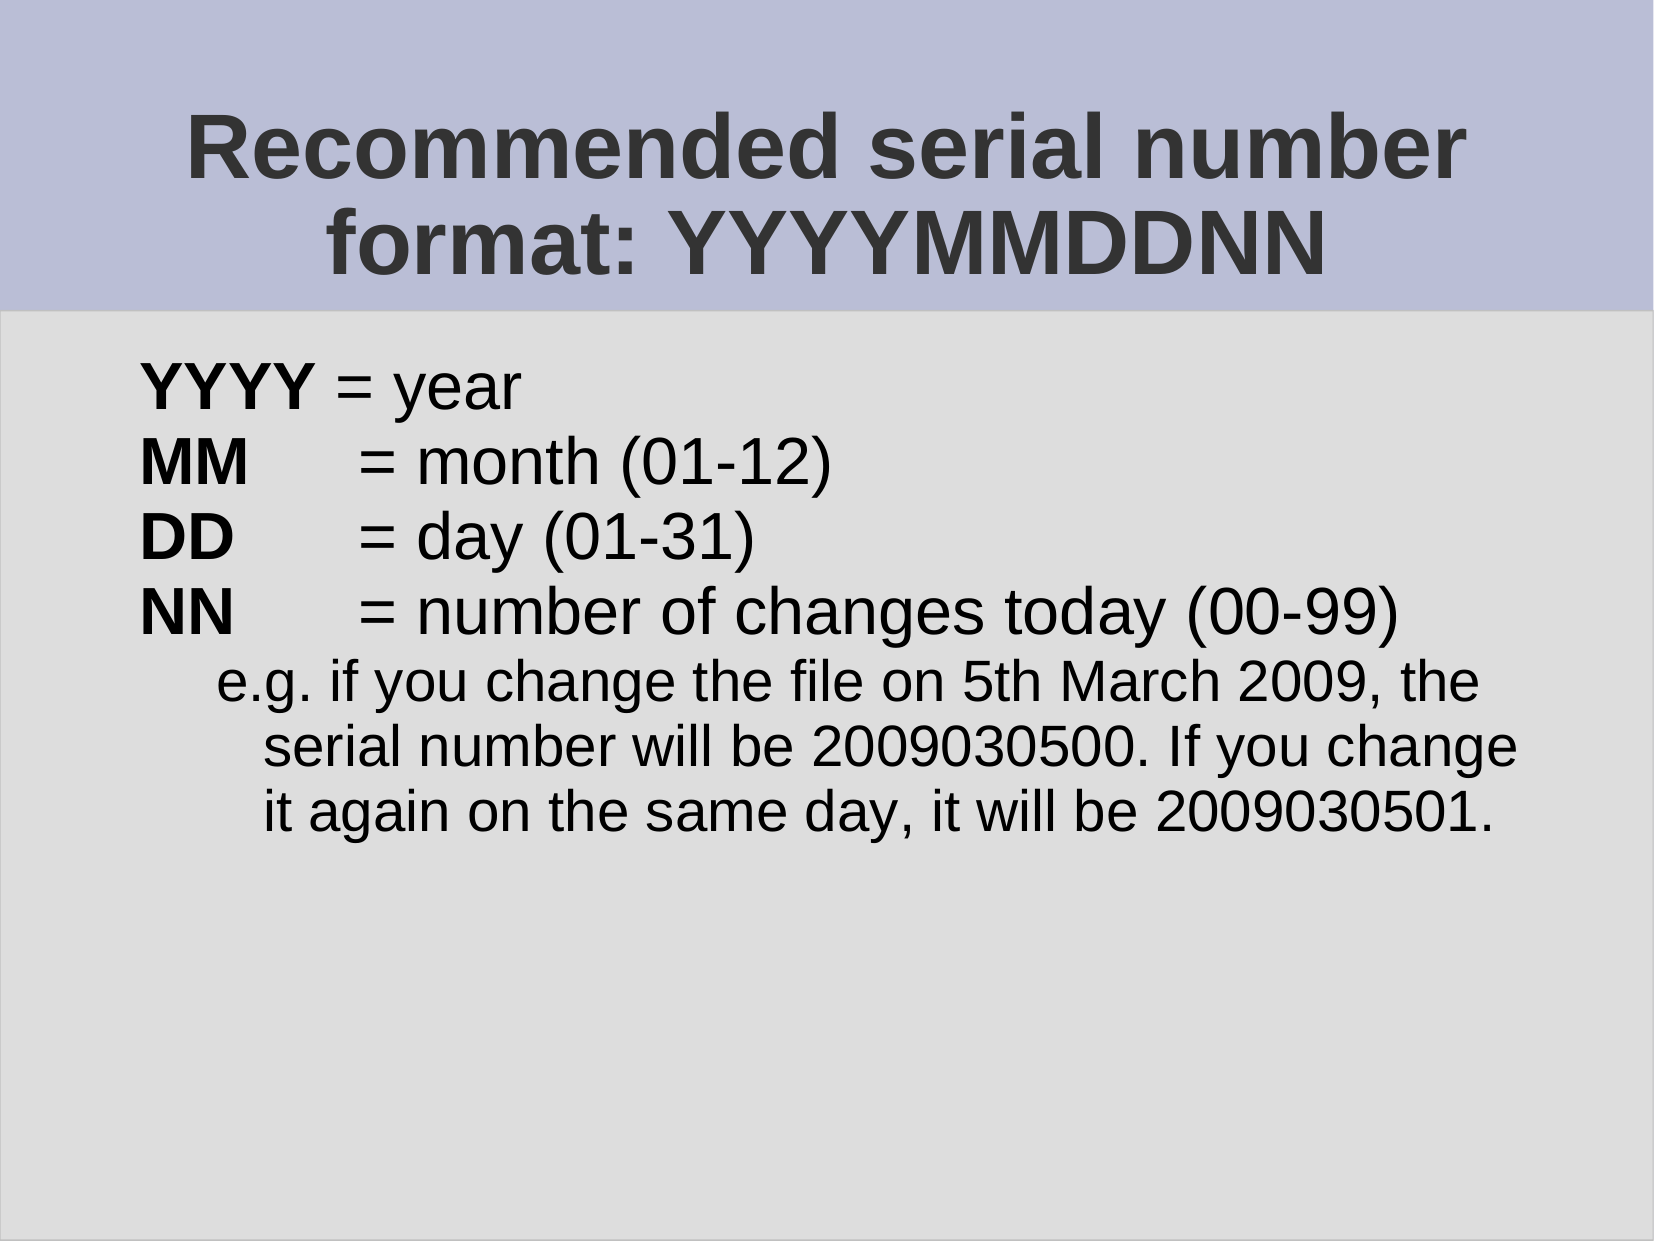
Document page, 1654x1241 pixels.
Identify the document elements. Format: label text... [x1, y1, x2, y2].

list YYYY = year MM = month (01-12) DD = day (01-31) NN = number of changes today (00-99) e.g. if you change the file on 5th March 2009, the serial number will be 2009030500. If you change it again on the same day, it will be 2009030501. [121, 344, 1534, 1127]
title Recommended serial number format: YYYYMMDDNN [121, 89, 1534, 301]
